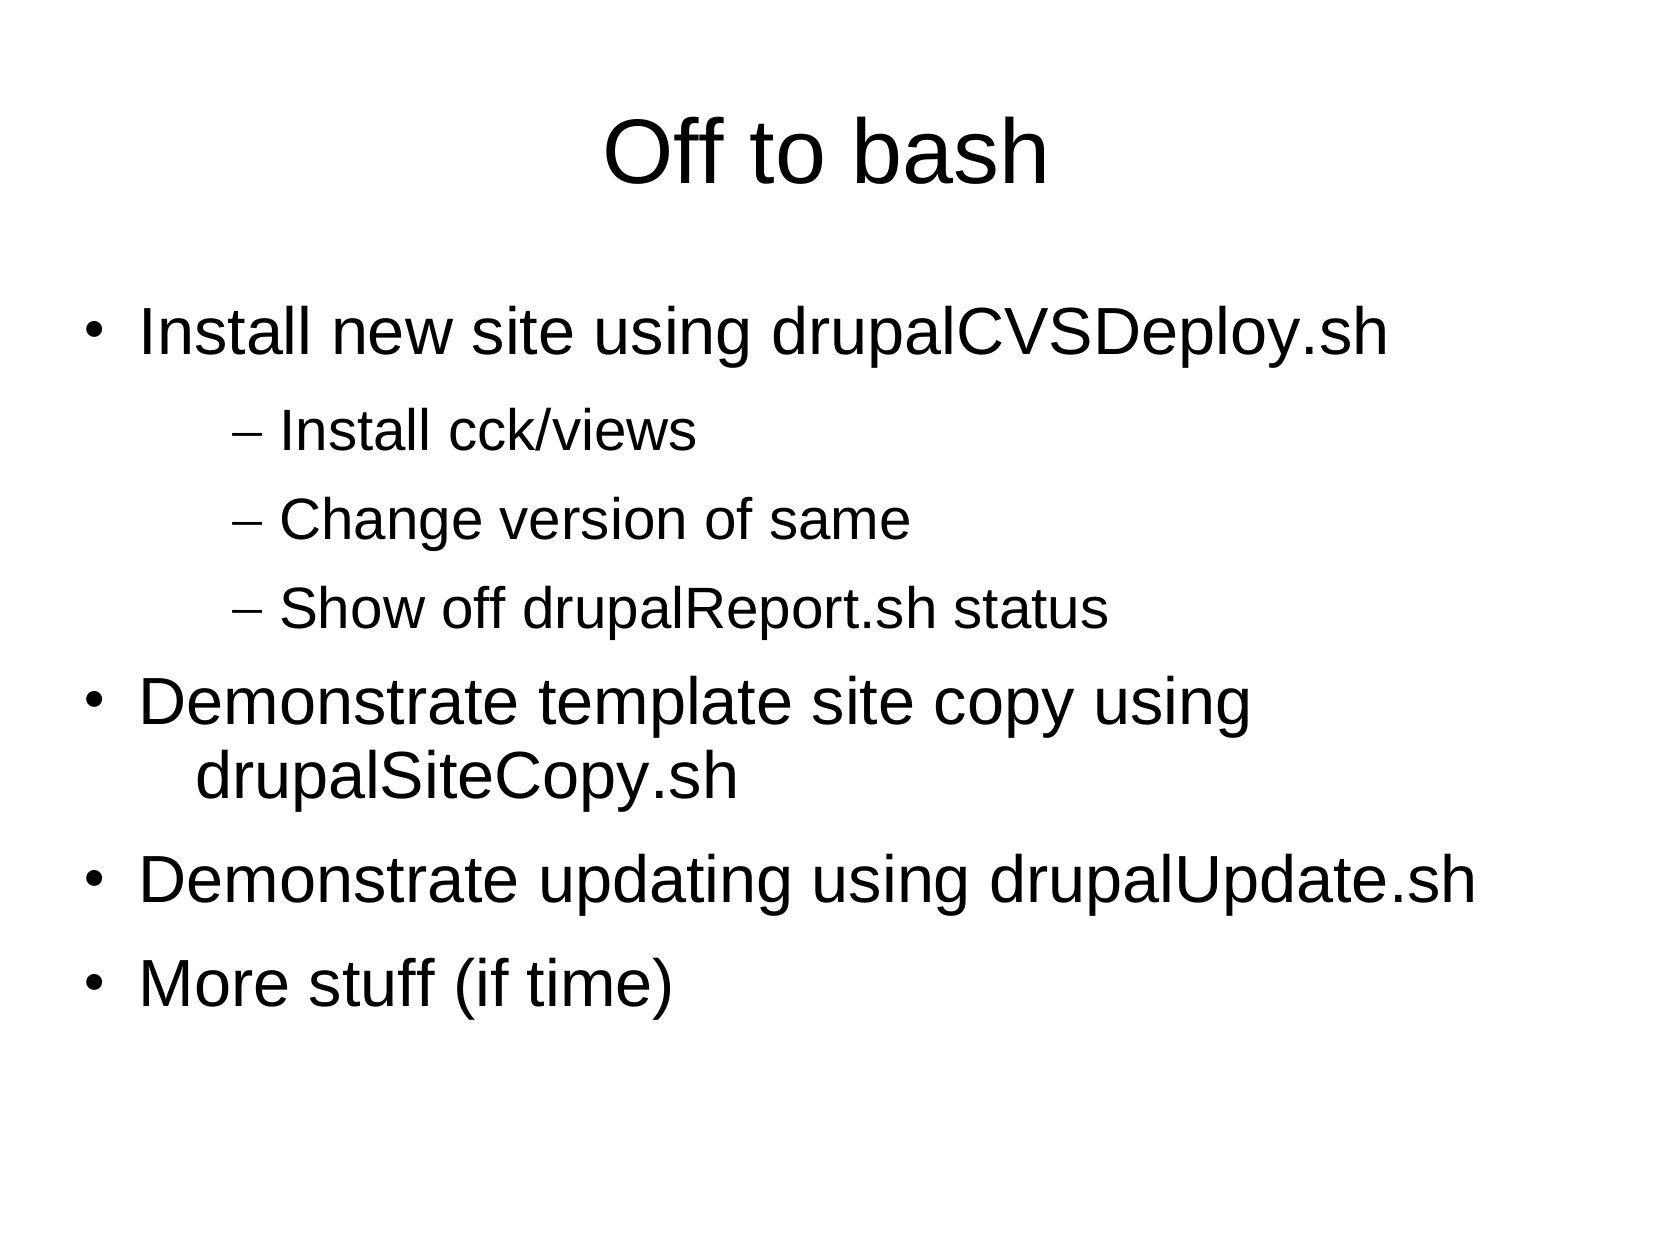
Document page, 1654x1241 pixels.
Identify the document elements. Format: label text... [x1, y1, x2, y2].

list Install new site using drupalCVSDeploy.sh Install cck/views Change version of same Show off drupalReport.sh status Demonstrate template site copy using drupalSiteCopy.sh Demonstrate updating using drupalUpdate.sh More stuff (if time) [82, 290, 1571, 1099]
title Off to bash [82, 49, 1571, 257]
